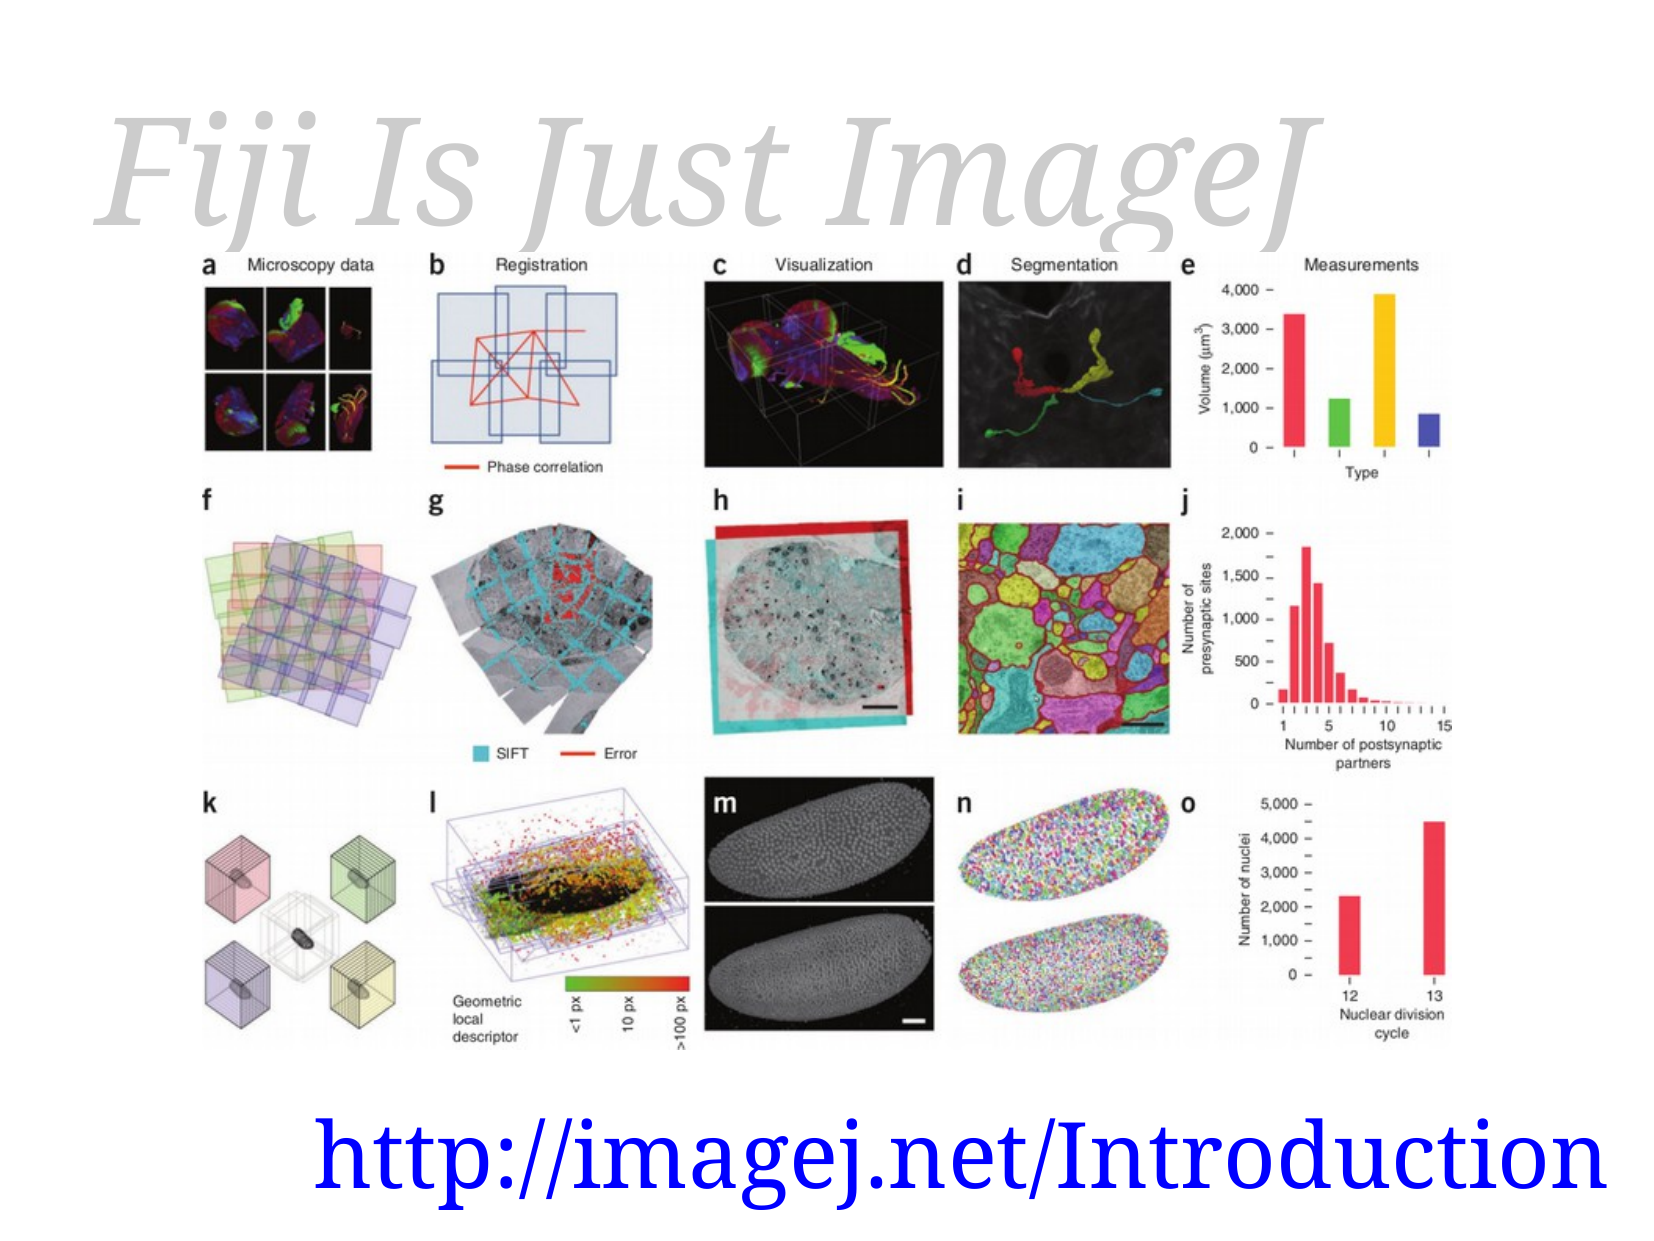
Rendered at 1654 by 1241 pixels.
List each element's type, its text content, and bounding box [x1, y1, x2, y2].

picture [202, 252, 1452, 1051]
text_box Fiji Is Just ImageJ [81, 57, 1654, 239]
text_box http://imagej.net/Introduction [51, 1083, 1627, 1200]
